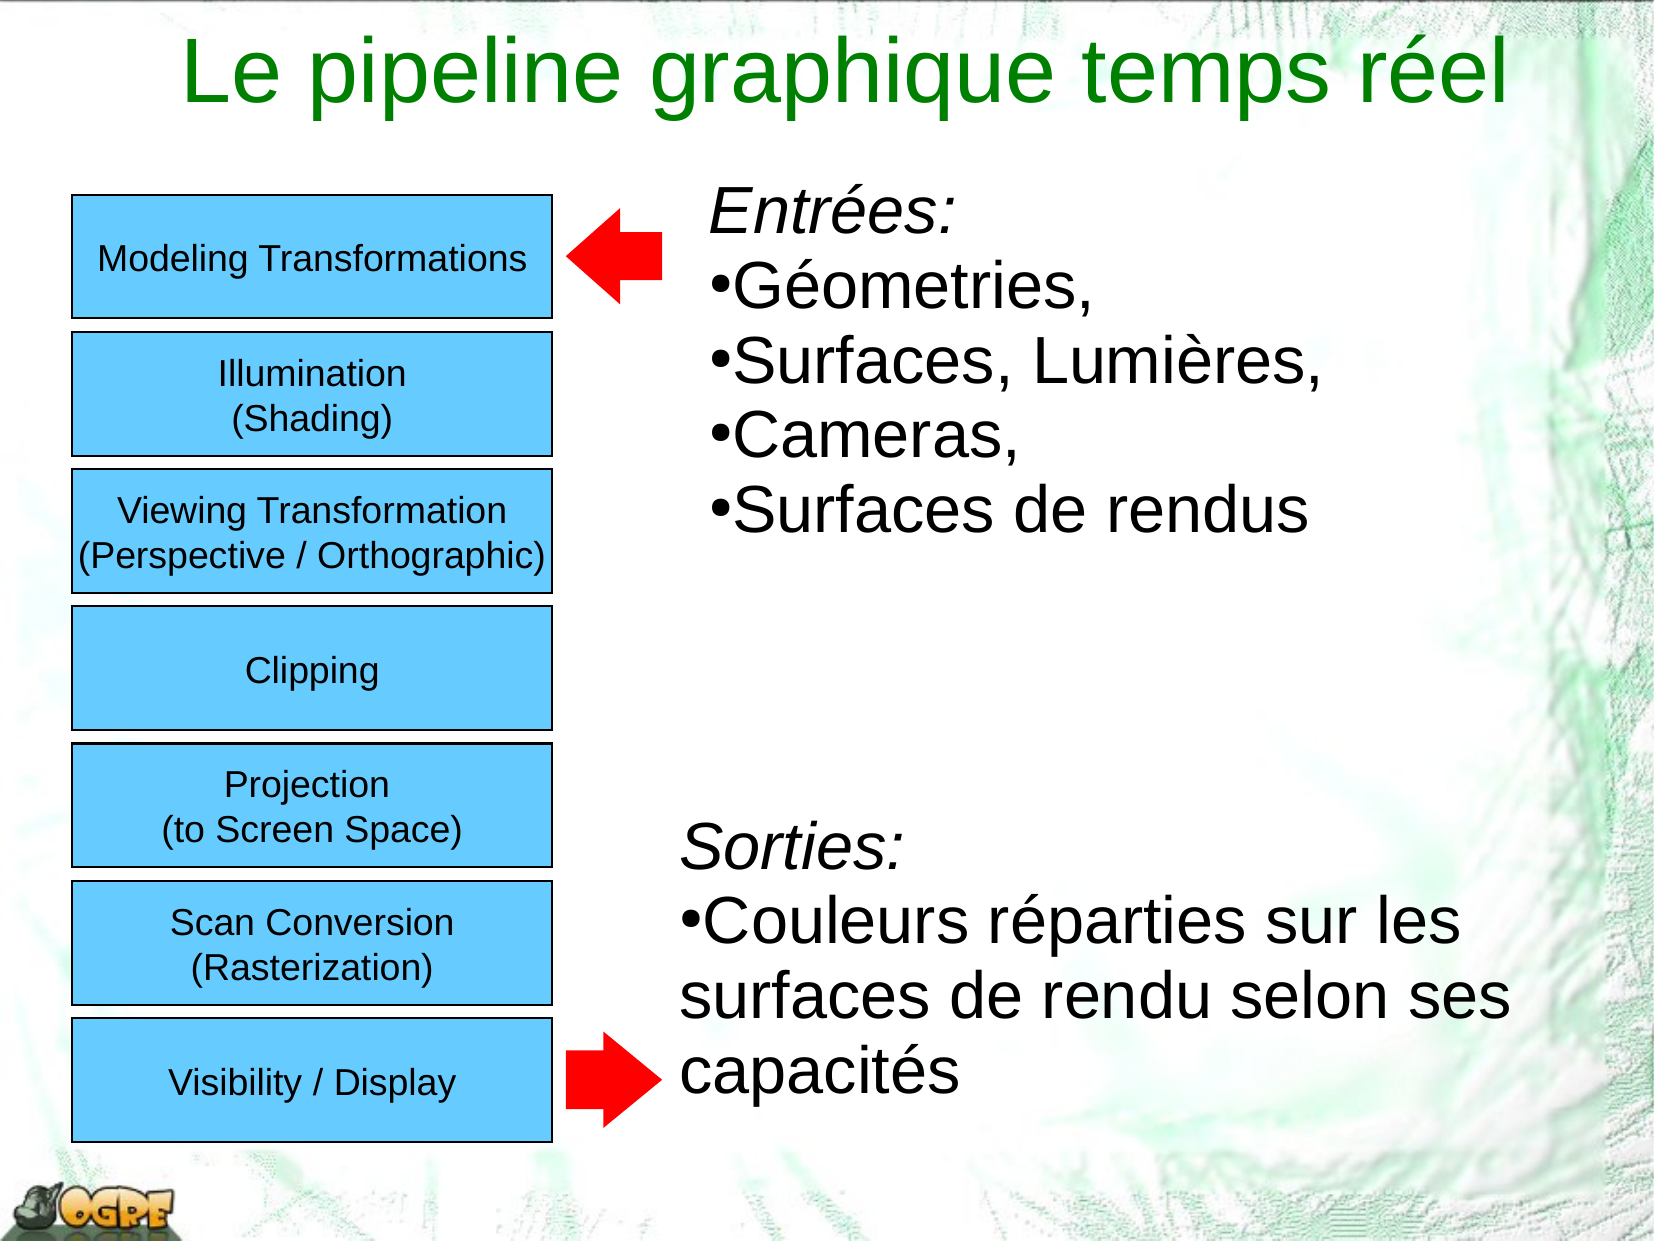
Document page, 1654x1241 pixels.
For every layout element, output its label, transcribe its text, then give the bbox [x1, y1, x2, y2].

text_box Clipping [72, 606, 553, 731]
text_box Modeling Transformations [72, 194, 553, 319]
text_box Sorties: Couleurs réparties sur les surfaces de rendu selon ses capacités [679, 809, 1590, 1182]
text_box Viewing Transformation (Perspective / Orthographic) [72, 469, 553, 593]
title Le pipeline graphique temps réel [68, 0, 1625, 148]
text_box [565, 1031, 663, 1128]
text_box Entrées: Géometries, Surfaces, Lumières, Cameras, Surfaces de rendus [708, 174, 1619, 621]
text_box [565, 208, 663, 305]
text_box Visibility / Display [72, 1018, 553, 1143]
text_box Projection (to Screen Space) [72, 743, 553, 868]
picture [0, 0, 1654, 1241]
text_box Illumination (Shading) [72, 331, 553, 456]
text_box Scan Conversion (Rasterization) [72, 880, 553, 1005]
